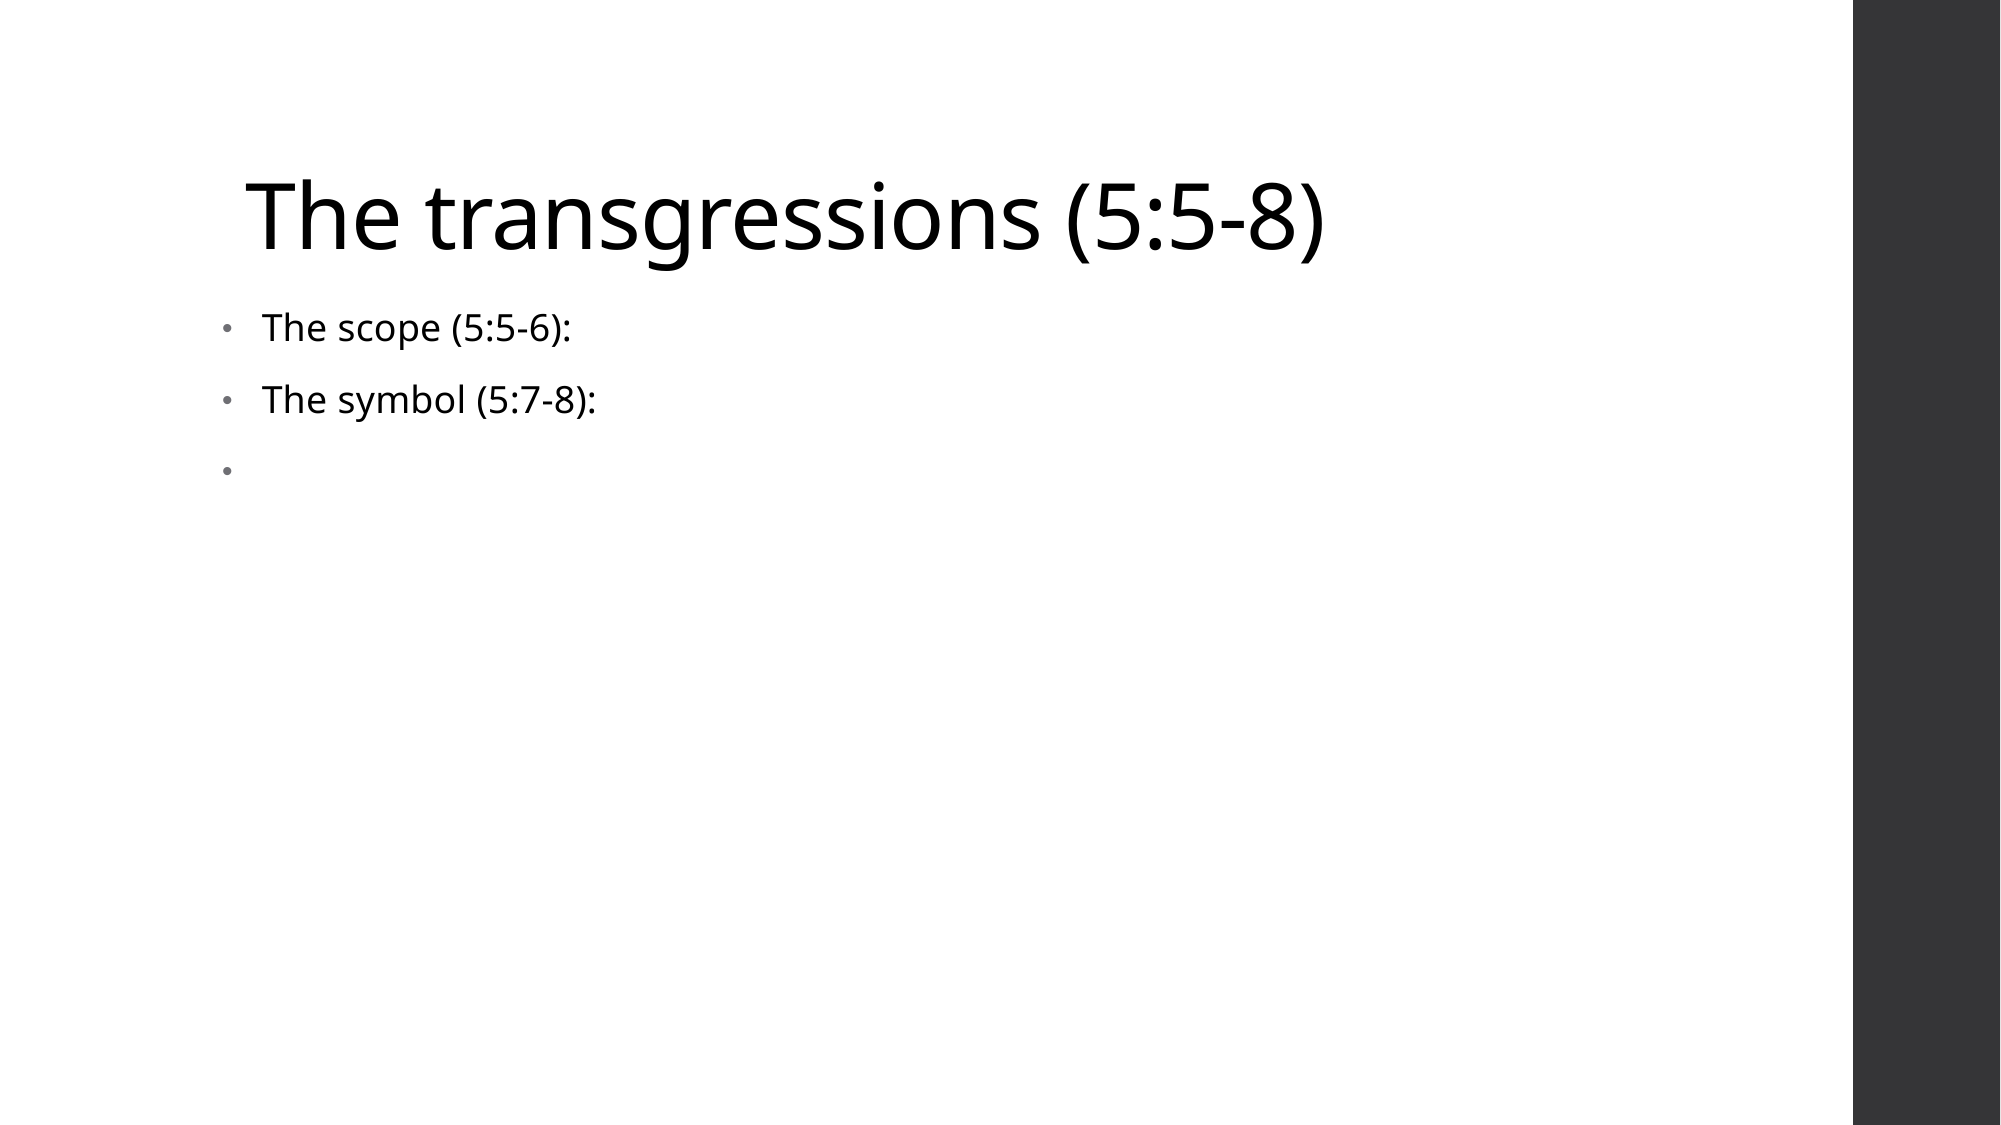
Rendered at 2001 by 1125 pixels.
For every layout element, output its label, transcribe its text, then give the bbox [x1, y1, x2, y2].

title The transgressions (5:5-8) [206, 60, 1797, 278]
list The scope (5:5-6): The symbol (5:7-8): [206, 299, 1617, 1014]
